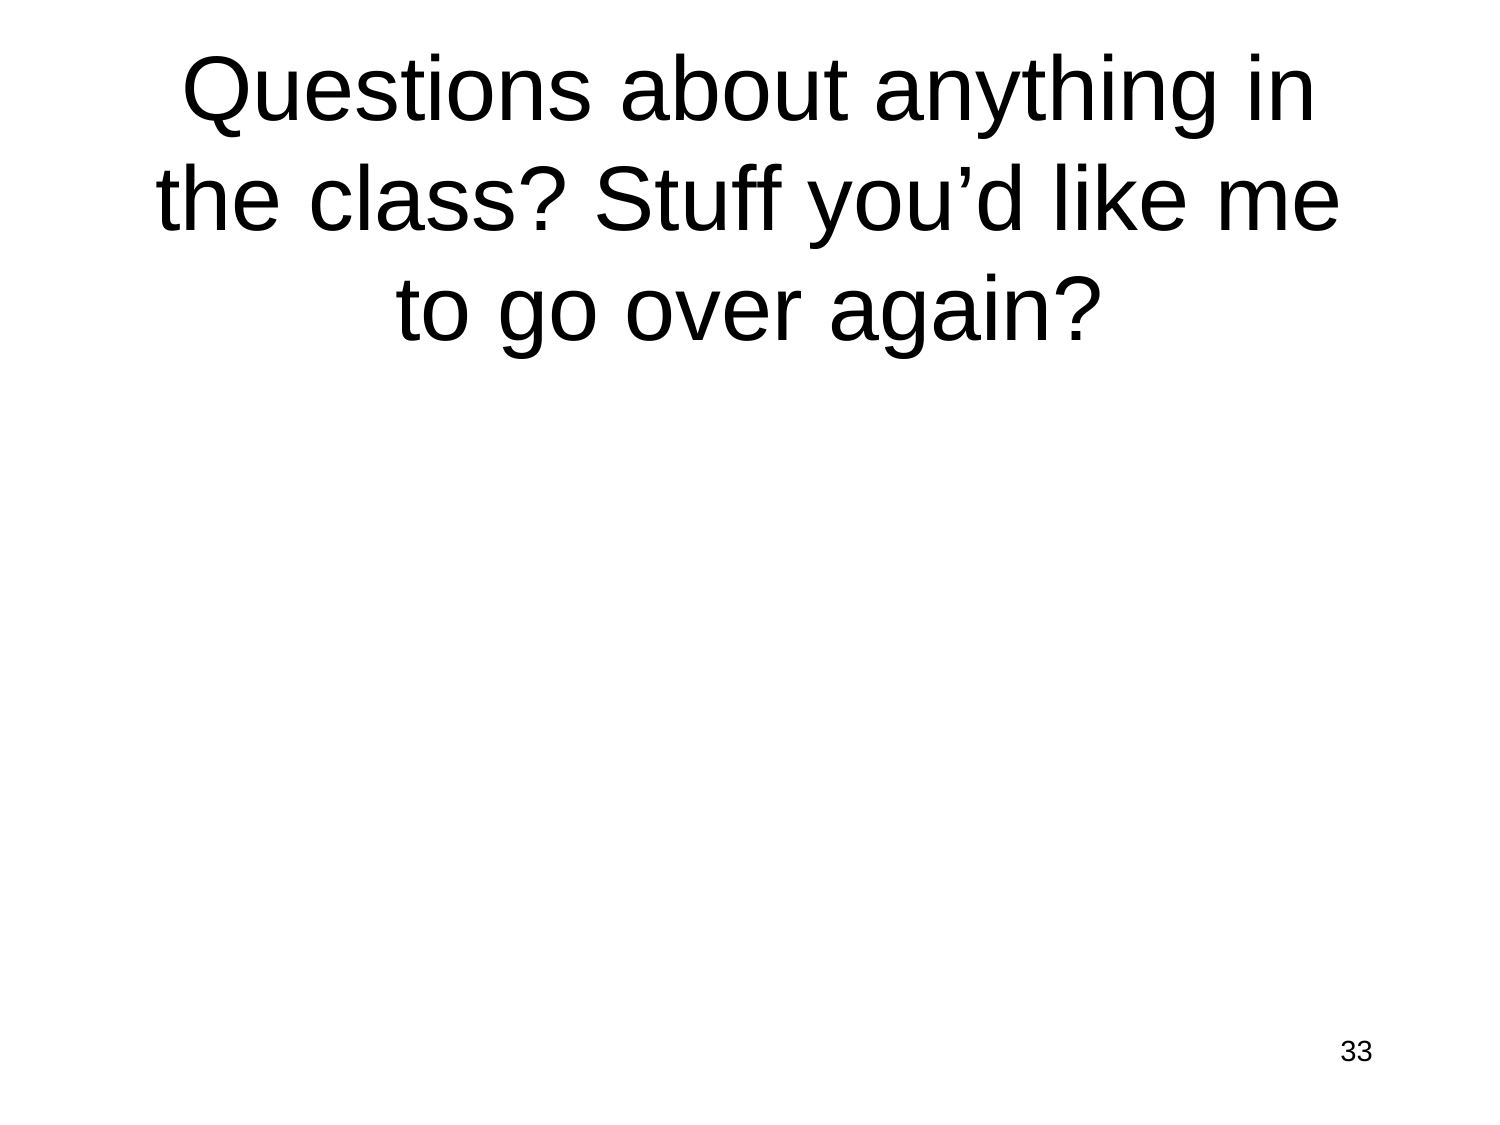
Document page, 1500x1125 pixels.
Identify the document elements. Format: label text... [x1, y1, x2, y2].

text_box <number> [1074, 1025, 1388, 1101]
title Questions about anything in the class? Stuff you’d like me to go over again? [112, 21, 1388, 367]
